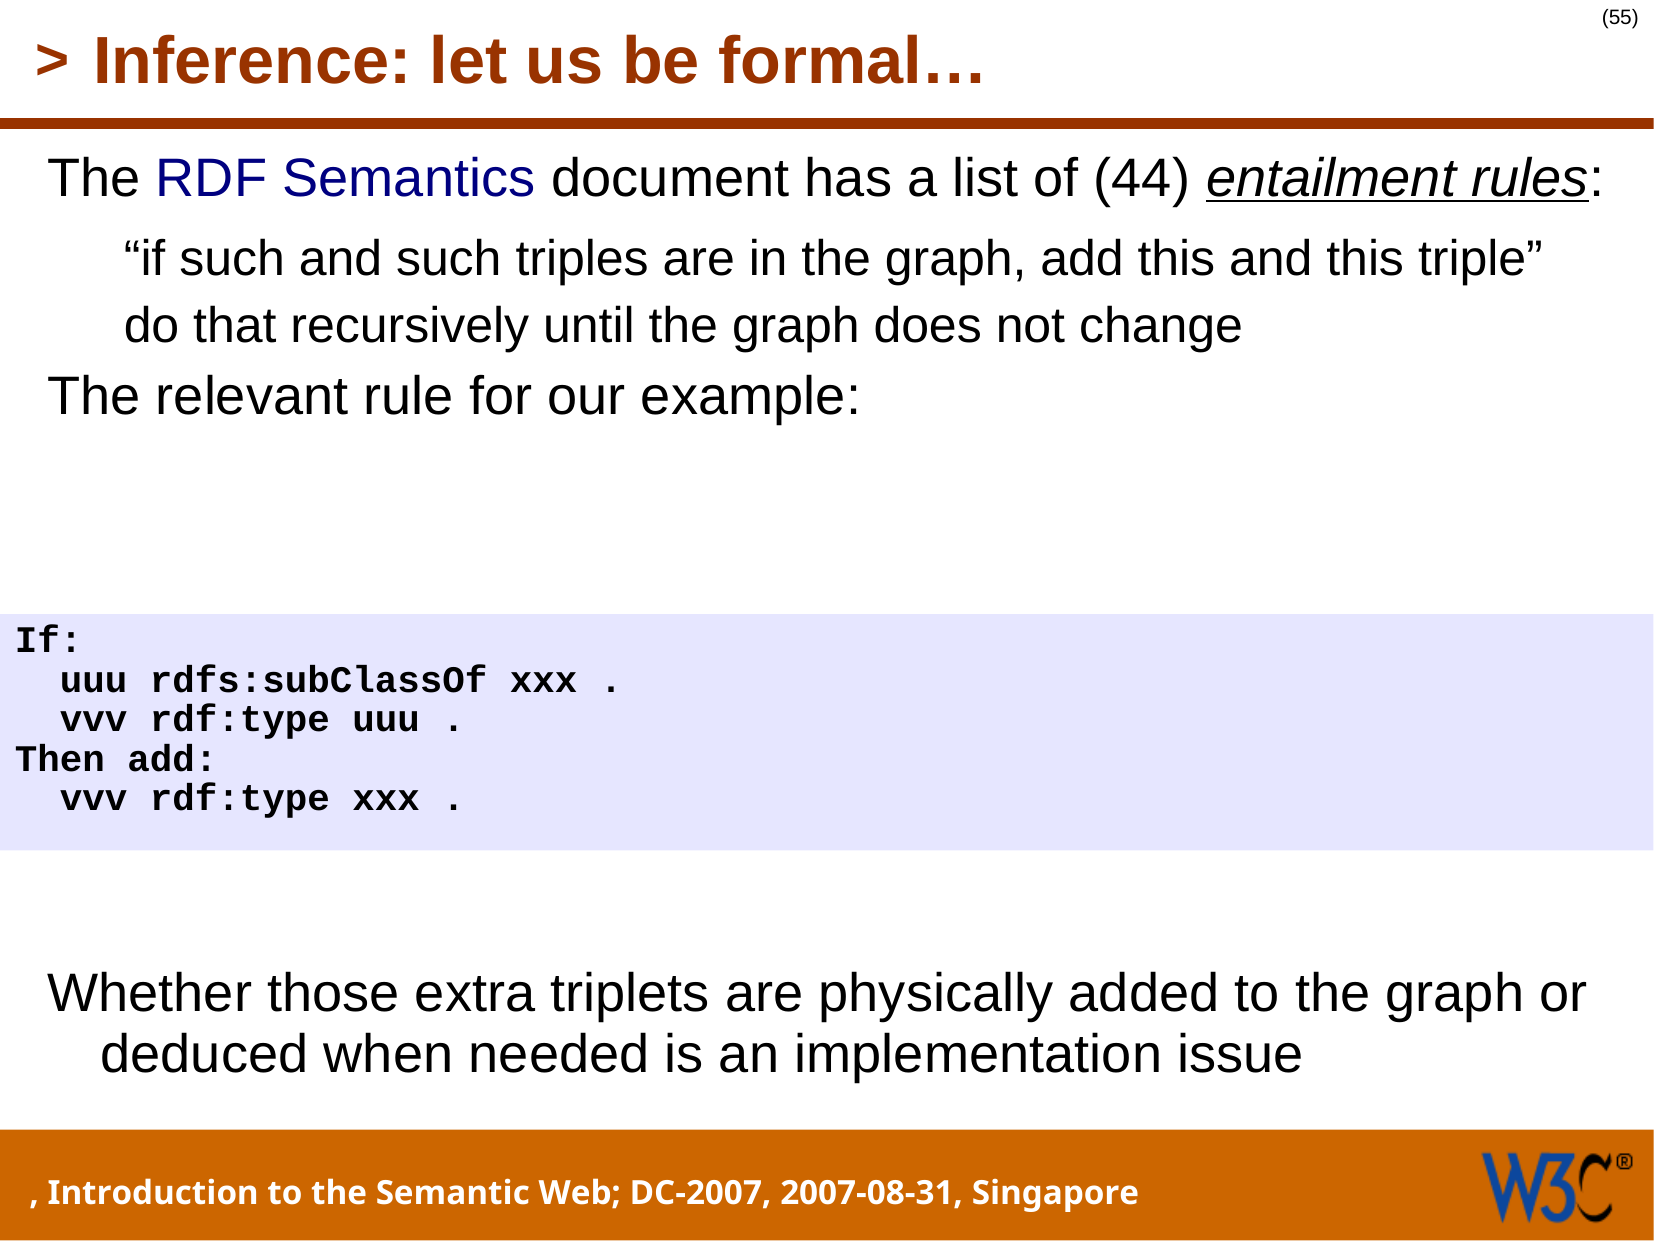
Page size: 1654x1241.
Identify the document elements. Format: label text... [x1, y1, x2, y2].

picture [1477, 1149, 1639, 1228]
list Whether those extra triplets are physically added to the graph or deduced when needed is an implementation issue [29, 962, 1625, 1140]
list The RDF Semantics document has a list of (44) entailment rules: “if such and such triples are in the graph, add this and this triple” do that recursively until the graph does not change The relevant rule for our example: [29, 147, 1624, 487]
text_box If: uuu rdfs:subClassOf xxx . vvv rdf:type uuu . Then add: vvv rdf:type xxx . [0, 614, 1654, 851]
title Inference: let us be formal… [93, 0, 1493, 119]
